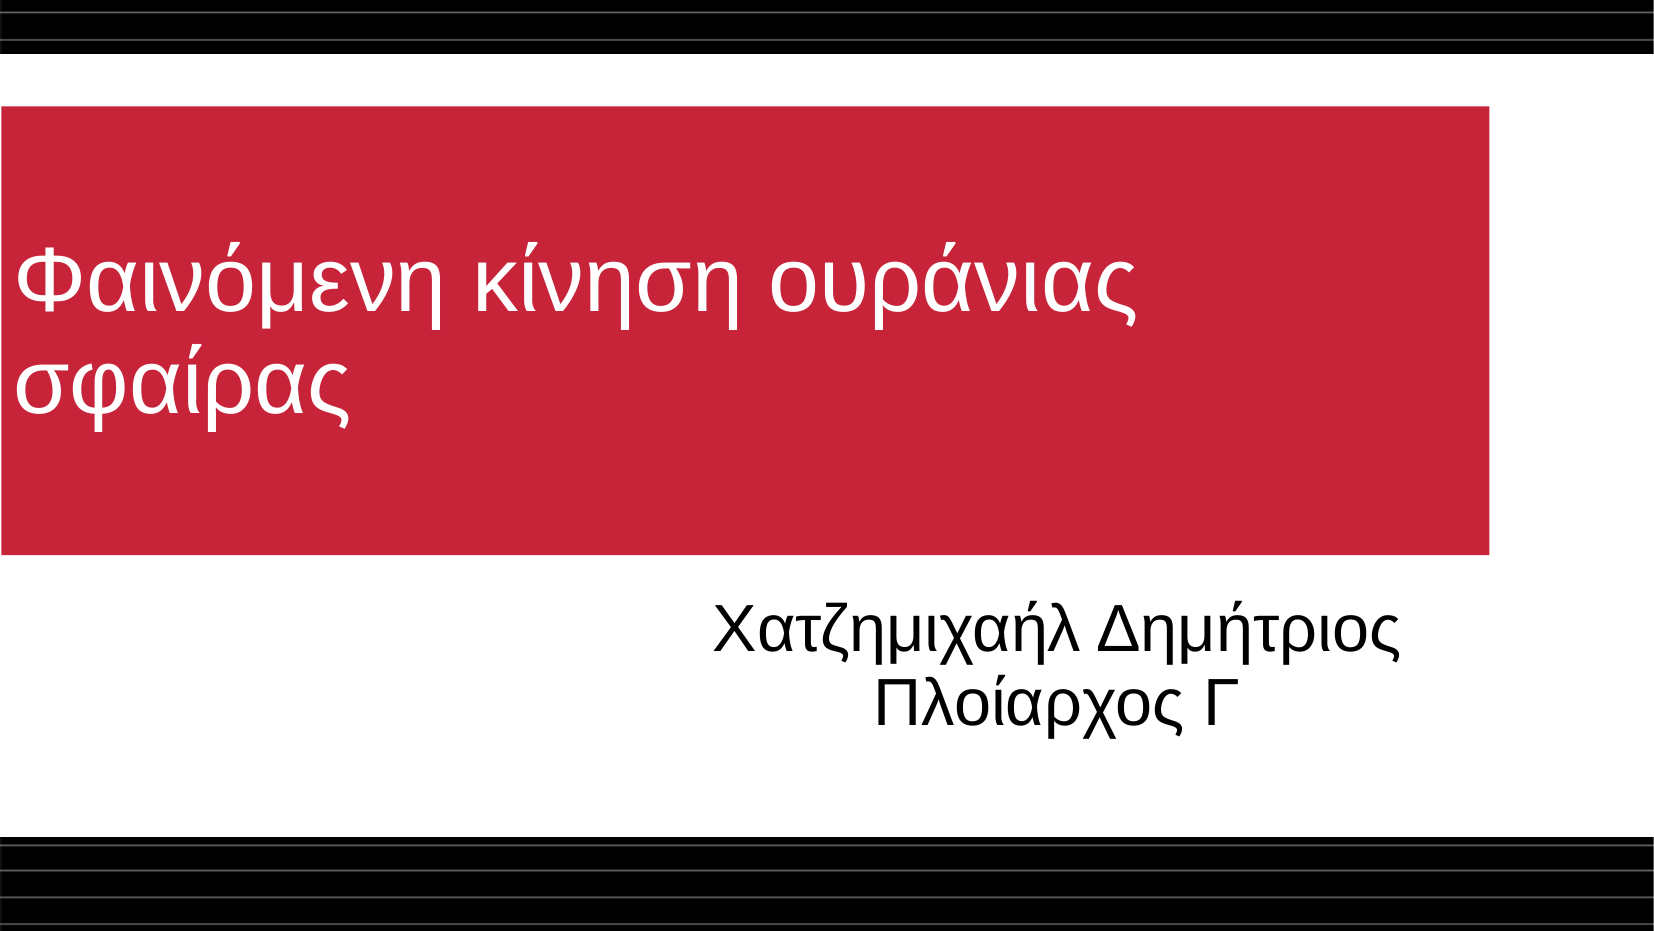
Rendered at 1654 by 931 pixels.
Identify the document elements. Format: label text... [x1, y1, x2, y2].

picture [0, 0, 1654, 54]
title Φαινόμενη κίνηση ουράνιας σφαίρας [1, 106, 1490, 556]
picture [0, 837, 1654, 931]
subtitle Χατζημιχαήλ Δημήτριος Πλοίαρχος Γ [625, 590, 1489, 804]
